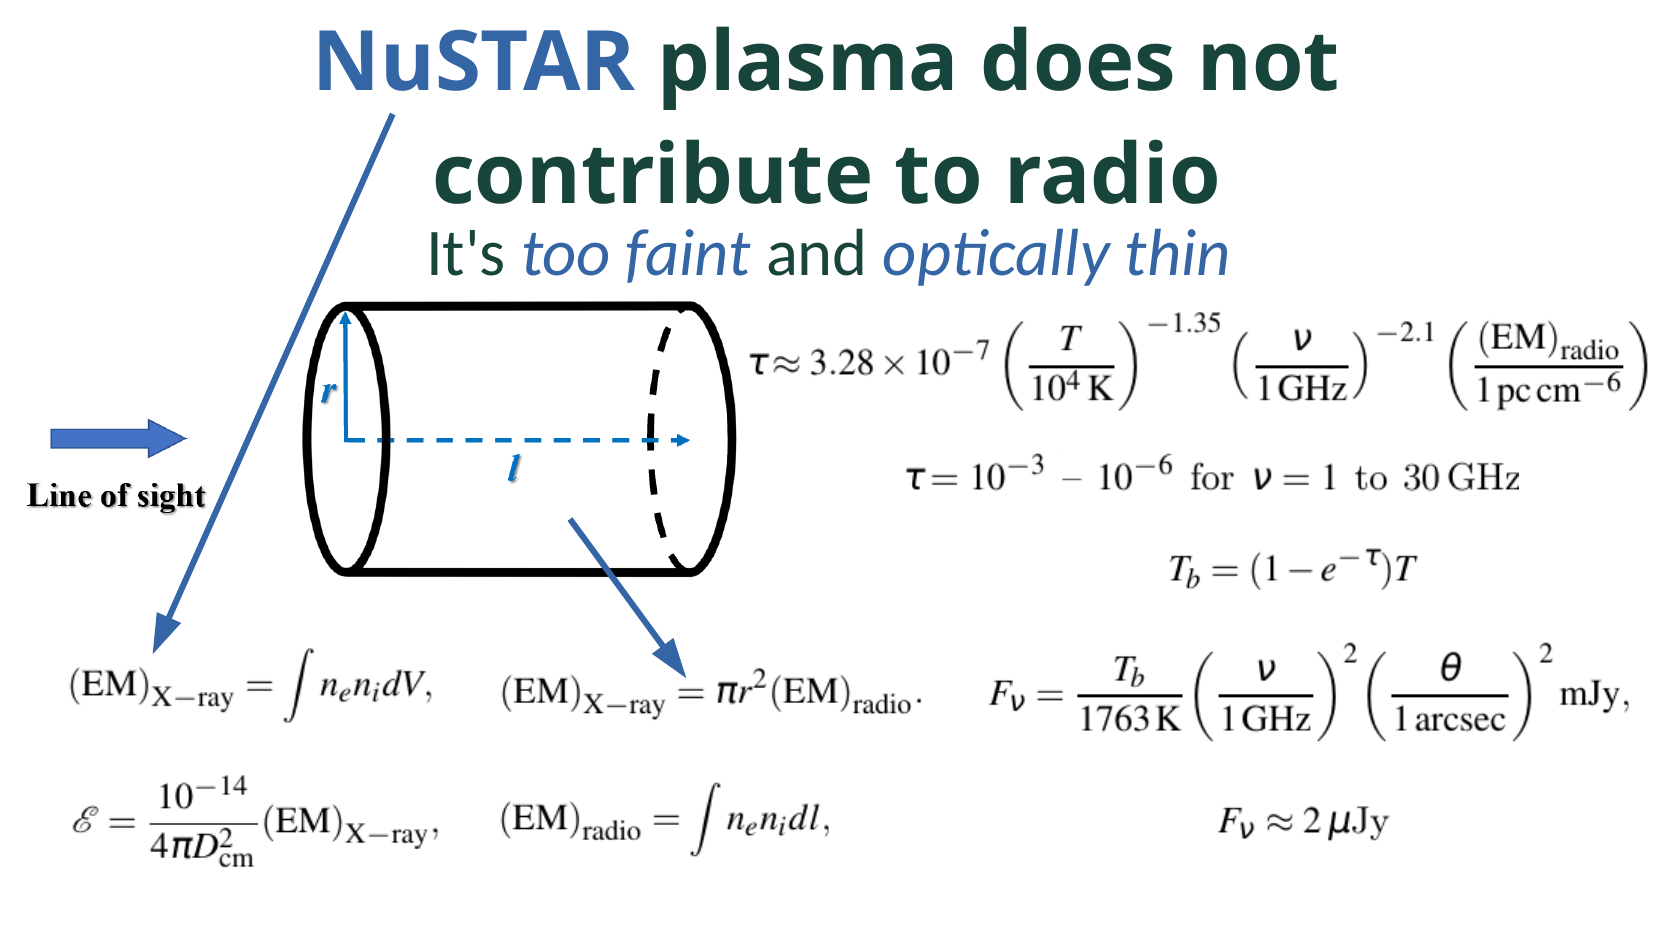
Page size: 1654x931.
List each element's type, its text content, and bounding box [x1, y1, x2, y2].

picture [58, 762, 451, 886]
picture [1164, 544, 1424, 593]
title NuSTAR plasma does not contribute to radio [82, 13, 1571, 217]
picture [489, 768, 841, 871]
picture [1209, 799, 1395, 848]
picture [980, 634, 1638, 752]
picture [0, 237, 1654, 738]
picture [896, 451, 1519, 499]
subtitle It's too faint and optically thin [390, 225, 1263, 293]
